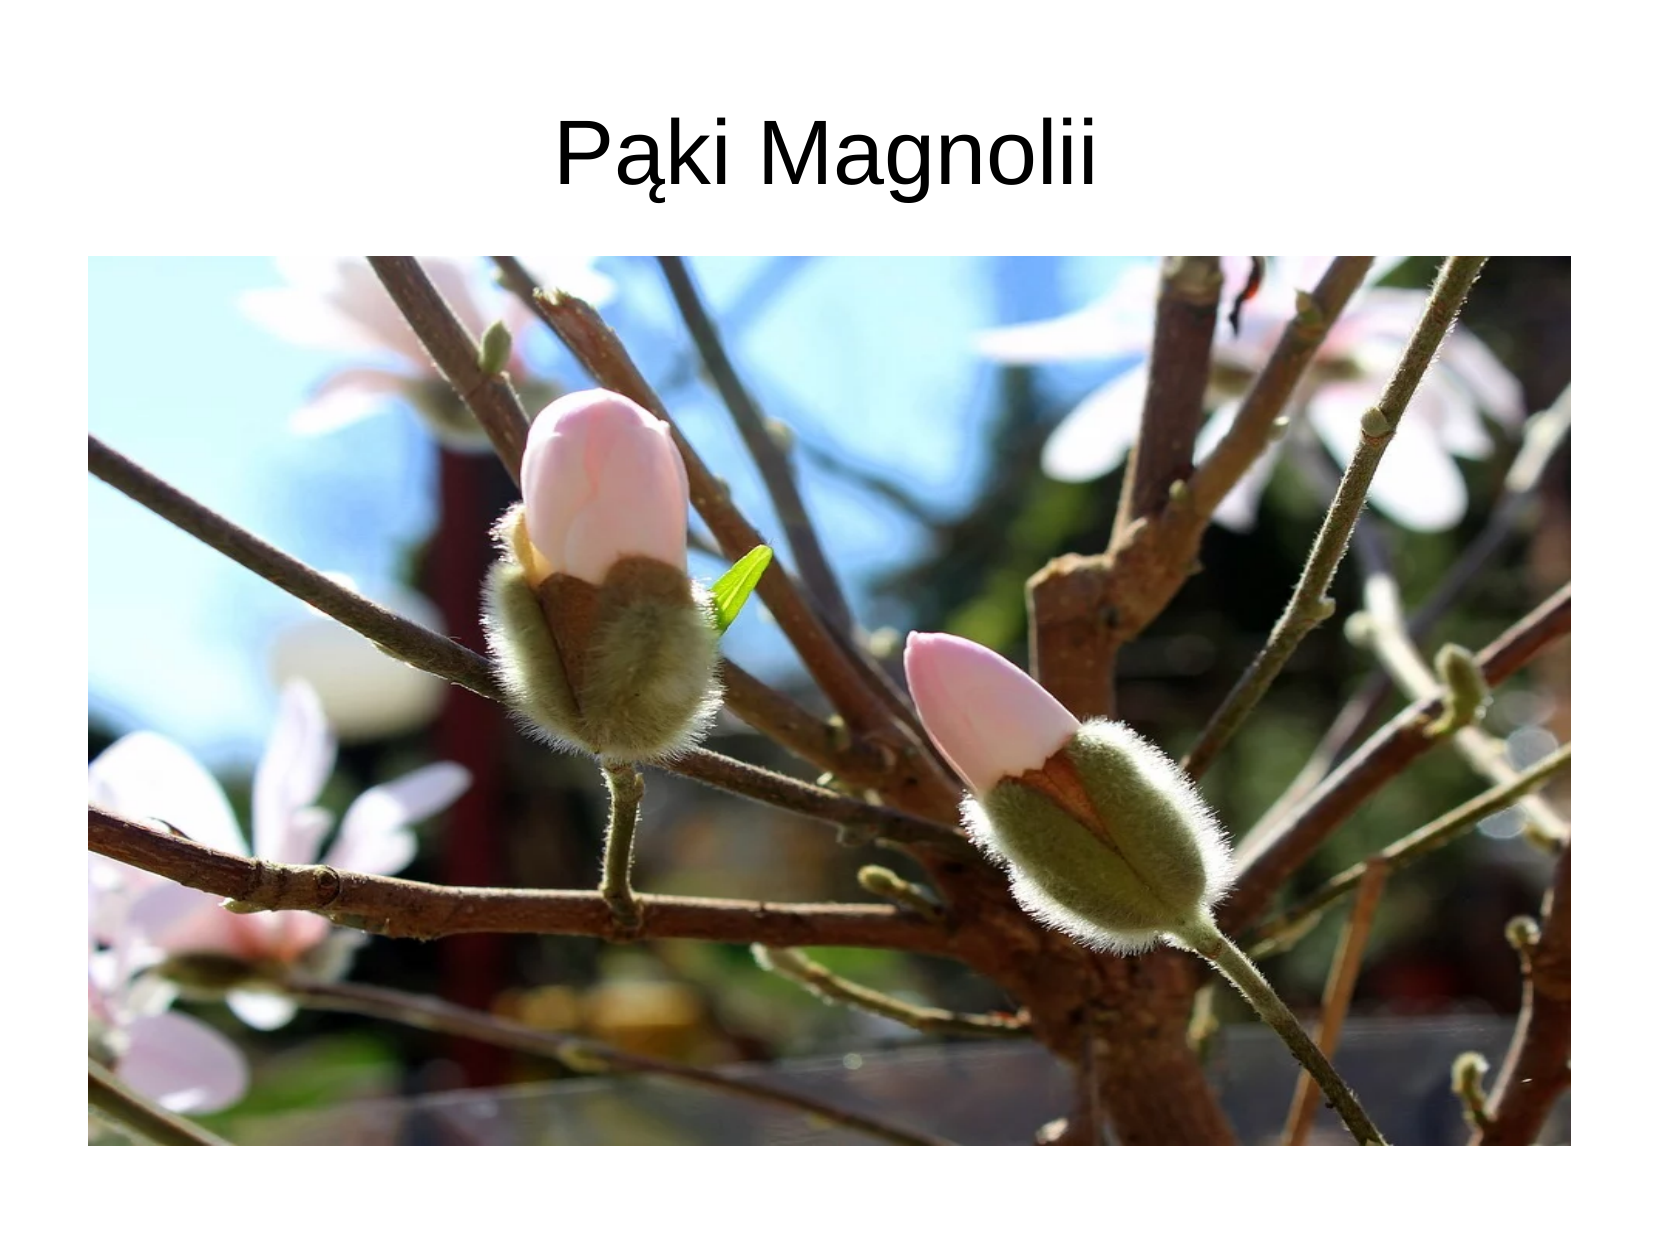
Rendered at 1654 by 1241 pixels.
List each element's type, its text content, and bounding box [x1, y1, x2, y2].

picture [88, 256, 1571, 1146]
title Pąki Magnolii [82, 49, 1571, 257]
